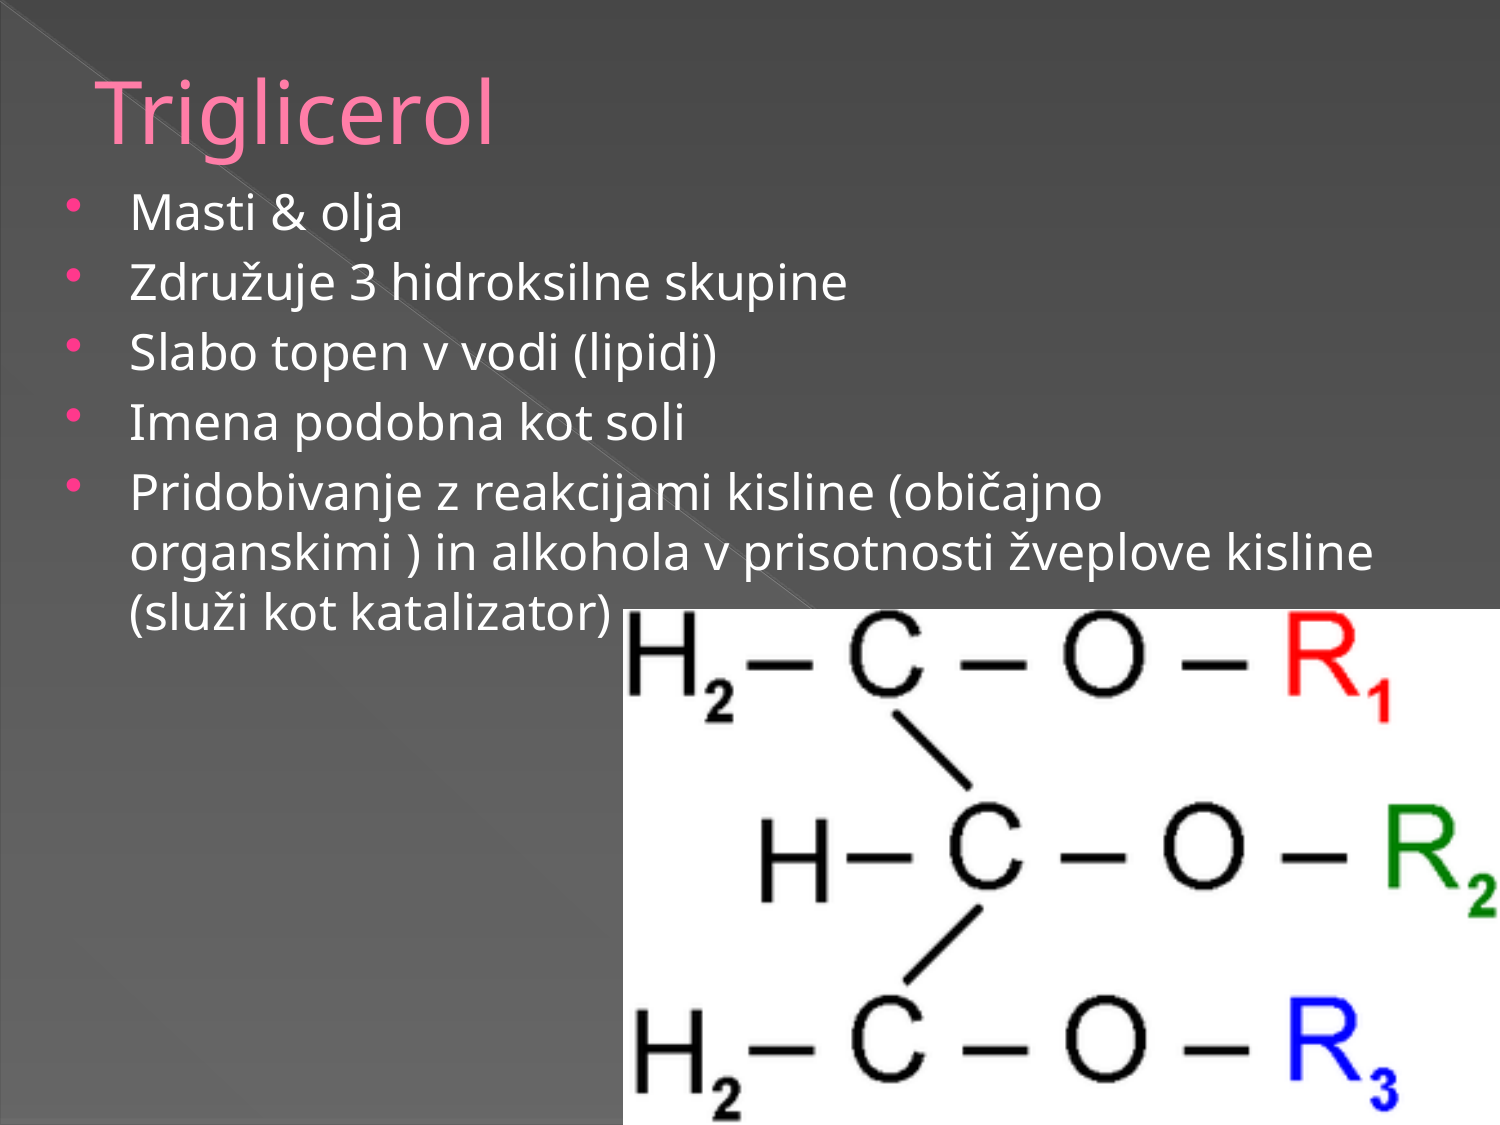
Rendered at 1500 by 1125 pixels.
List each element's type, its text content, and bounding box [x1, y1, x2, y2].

list Masti & olja Združuje 3 hidroksilne skupine Slabo topen v vodi (lipidi) Imena podobna kot soli Pridobivanje z reakcijami kisline (običajno organskimi ) in alkohola v prisotnosti žveplove kisline (služi kot katalizator) [41, 172, 1392, 923]
title Triglicerol [0, 0, 998, 220]
picture [623, 609, 1500, 1125]
